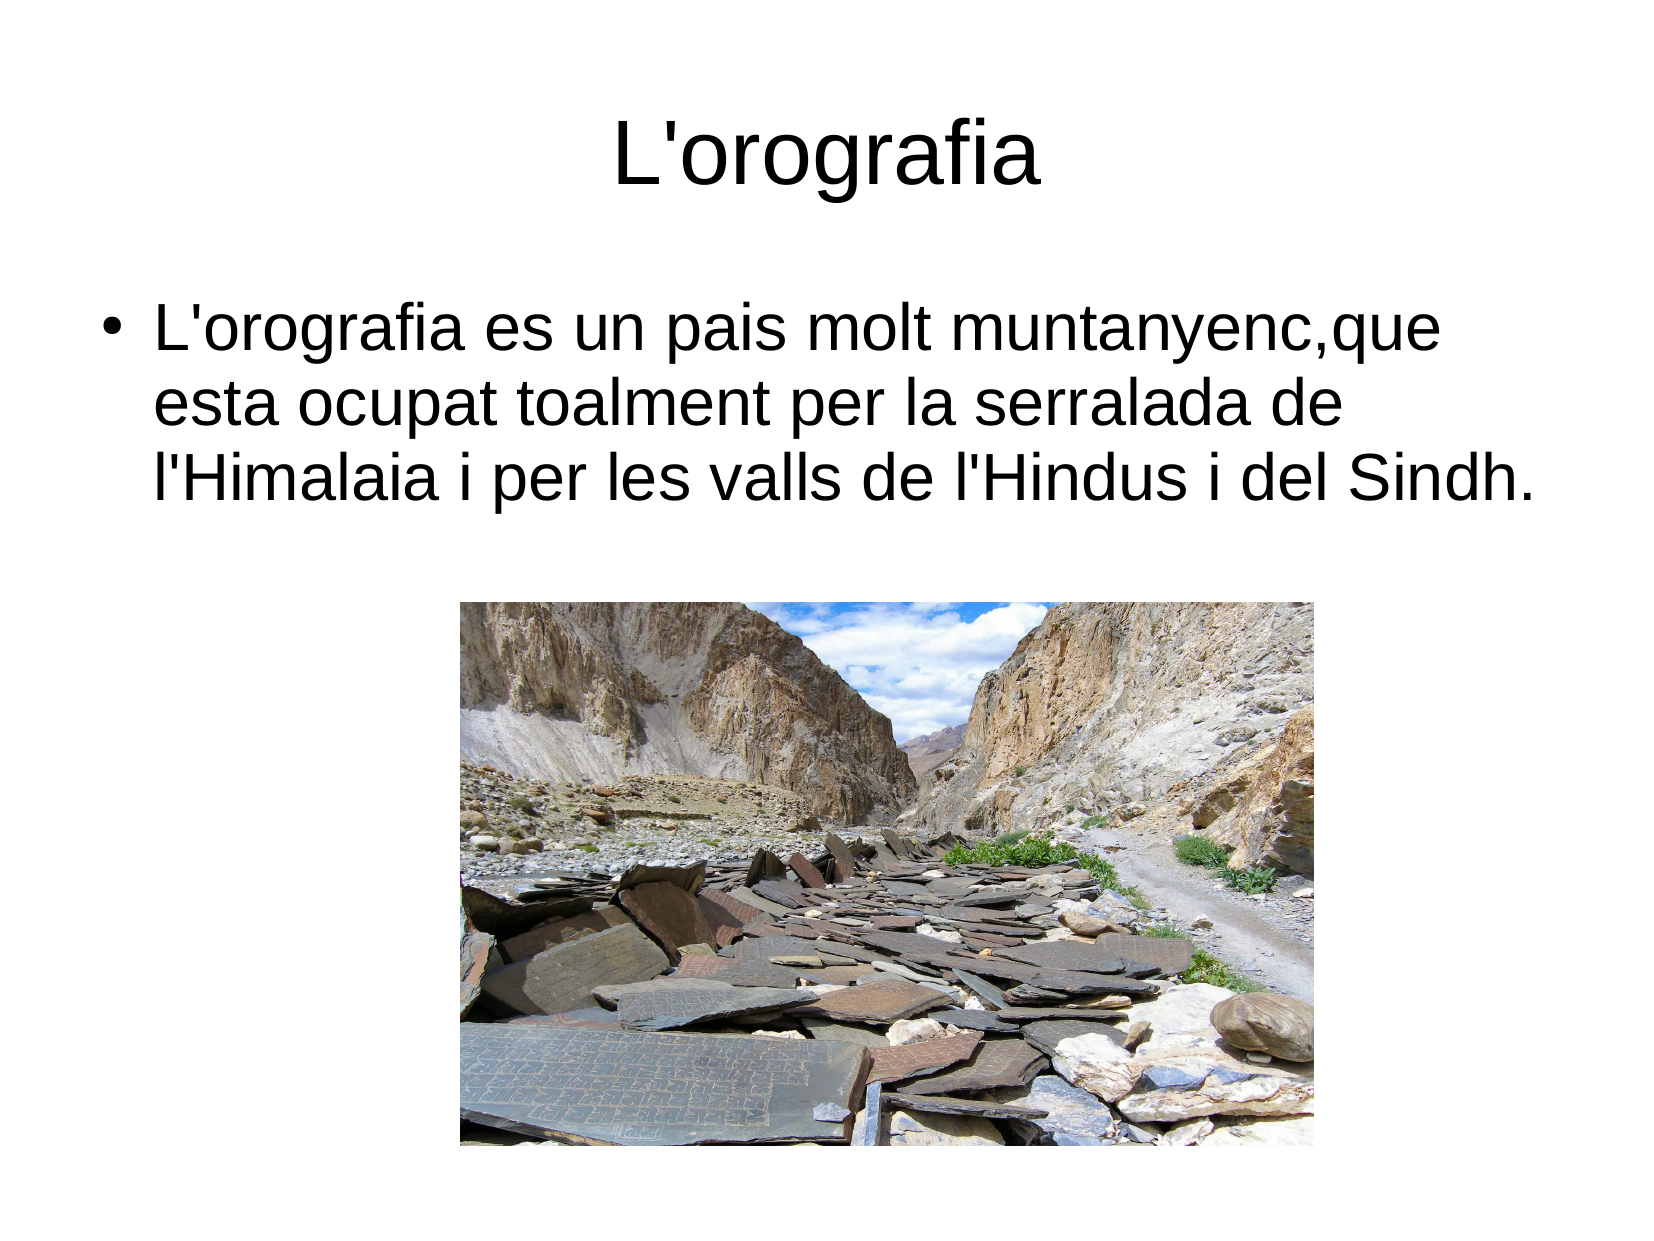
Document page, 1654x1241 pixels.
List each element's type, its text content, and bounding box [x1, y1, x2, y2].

picture [460, 602, 1314, 1146]
list L'orografia es un pais molt muntanyenc,que esta ocupat toalment per la serralada de l'Himalaia i per les valls de l'Hindus i del Sindh. [82, 290, 1538, 1010]
title L'orografia [82, 49, 1571, 257]
